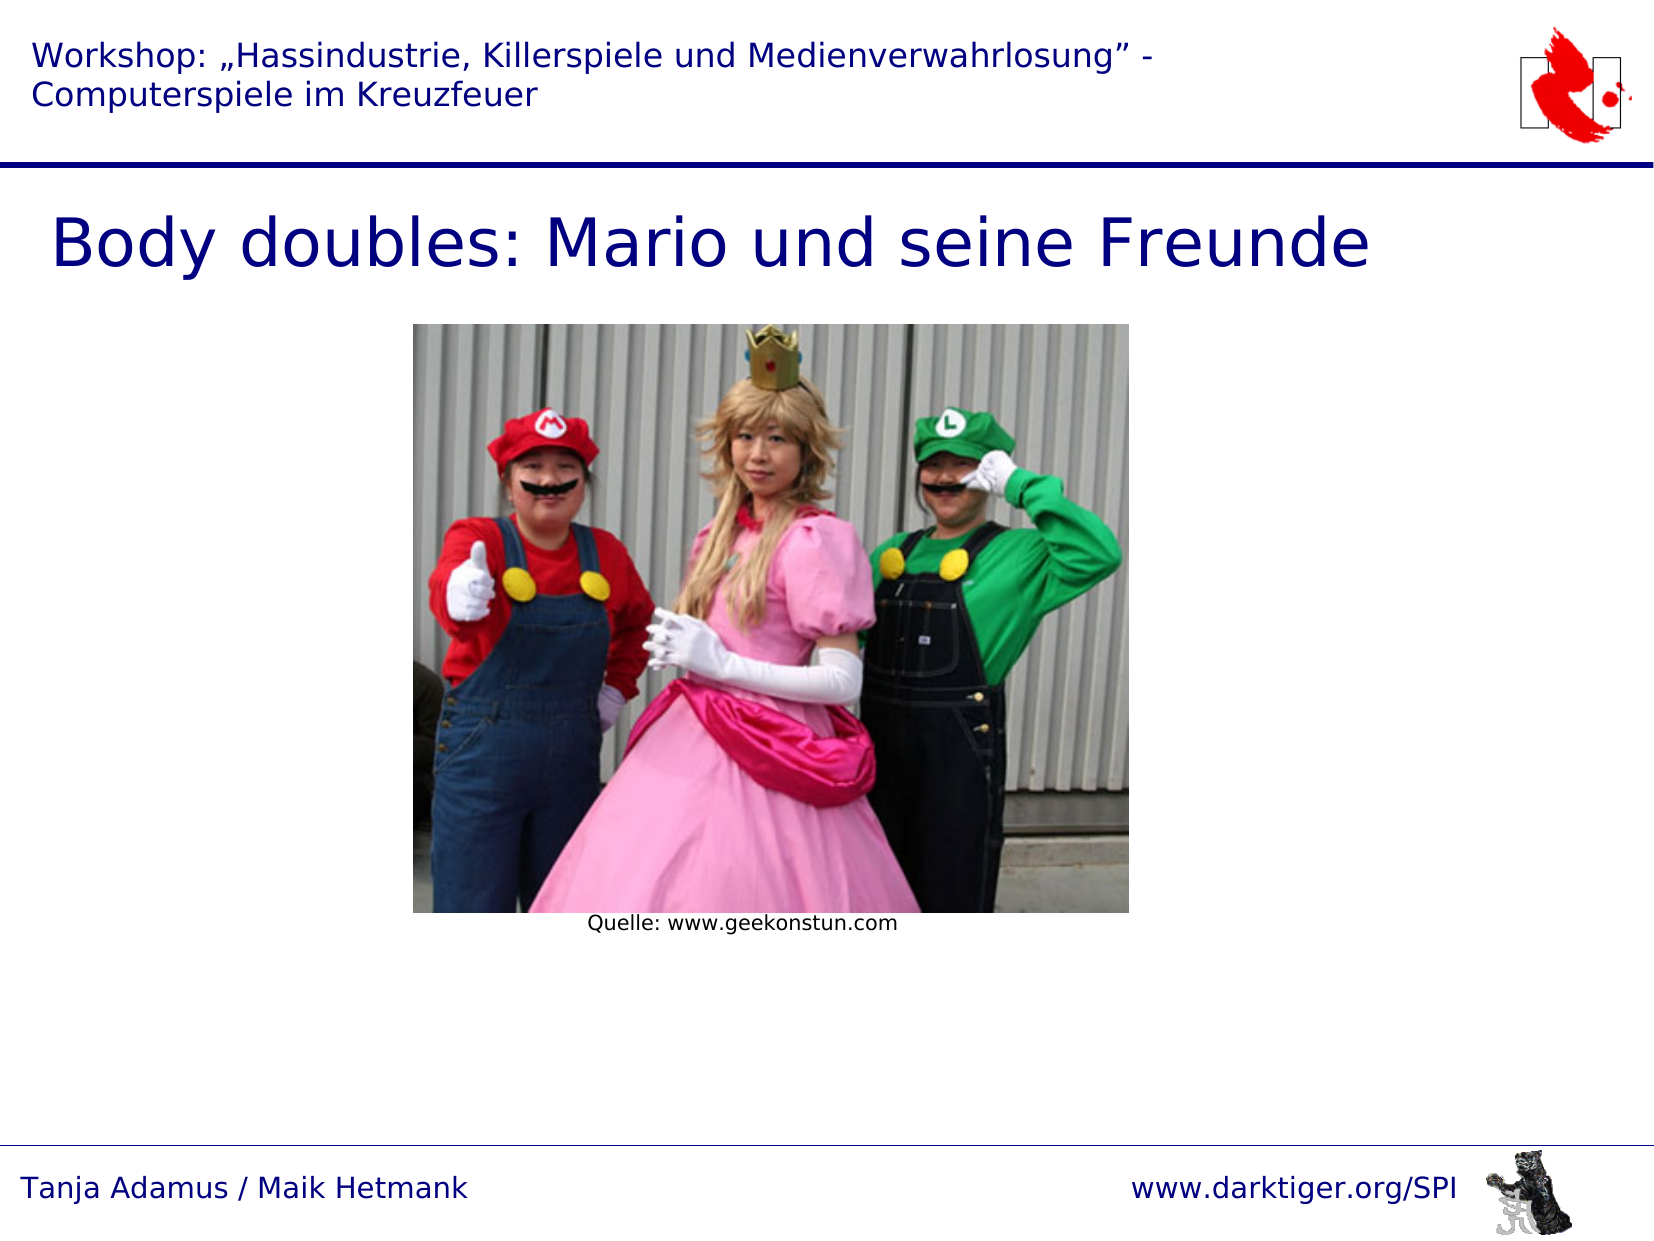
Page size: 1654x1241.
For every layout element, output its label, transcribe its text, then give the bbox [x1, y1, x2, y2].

picture [413, 324, 1129, 913]
text_box Body doubles: Mario und seine Freunde [35, 196, 1565, 290]
picture [1503, 16, 1632, 148]
picture [1486, 1150, 1572, 1235]
text_box Quelle: www.geekonstun.com [572, 913, 914, 943]
text_box Workshop: „Hassindustrie, Killerspiele und Medienverwahrlosung” - Computerspiele im Kreuzfeuer [16, 29, 1418, 178]
